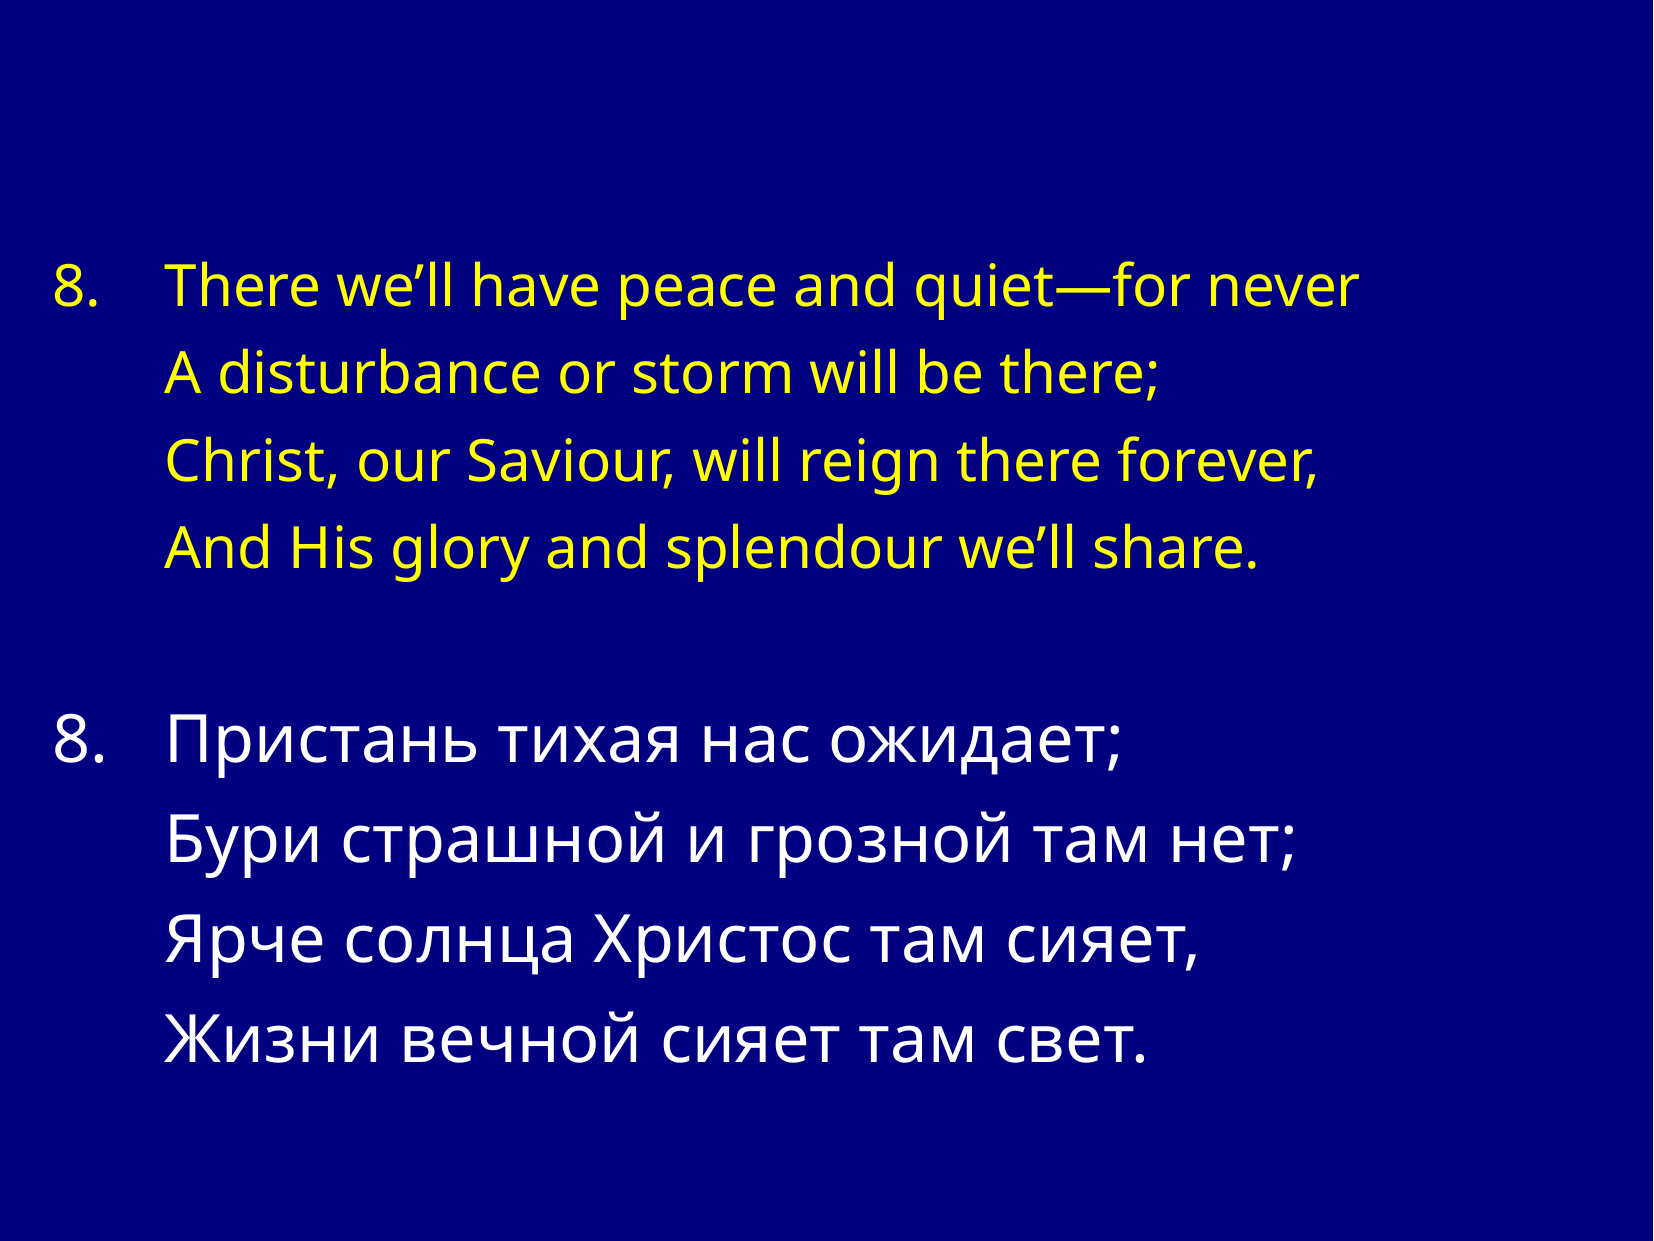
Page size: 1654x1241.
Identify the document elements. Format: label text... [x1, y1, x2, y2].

text_box 8. Пристань тихая нас ожидает; Бури страшной и грозной там нет; Ярче солнца Христос там сияет, Жизни вечной сияет там свет. [37, 675, 1653, 1163]
text_box 8. There we’ll have peace and quiet—for never A disturbance or storm will be there; Christ, our Saviour, will reign there forever, And His glory and splendour we’ll share. [37, 150, 1653, 638]
